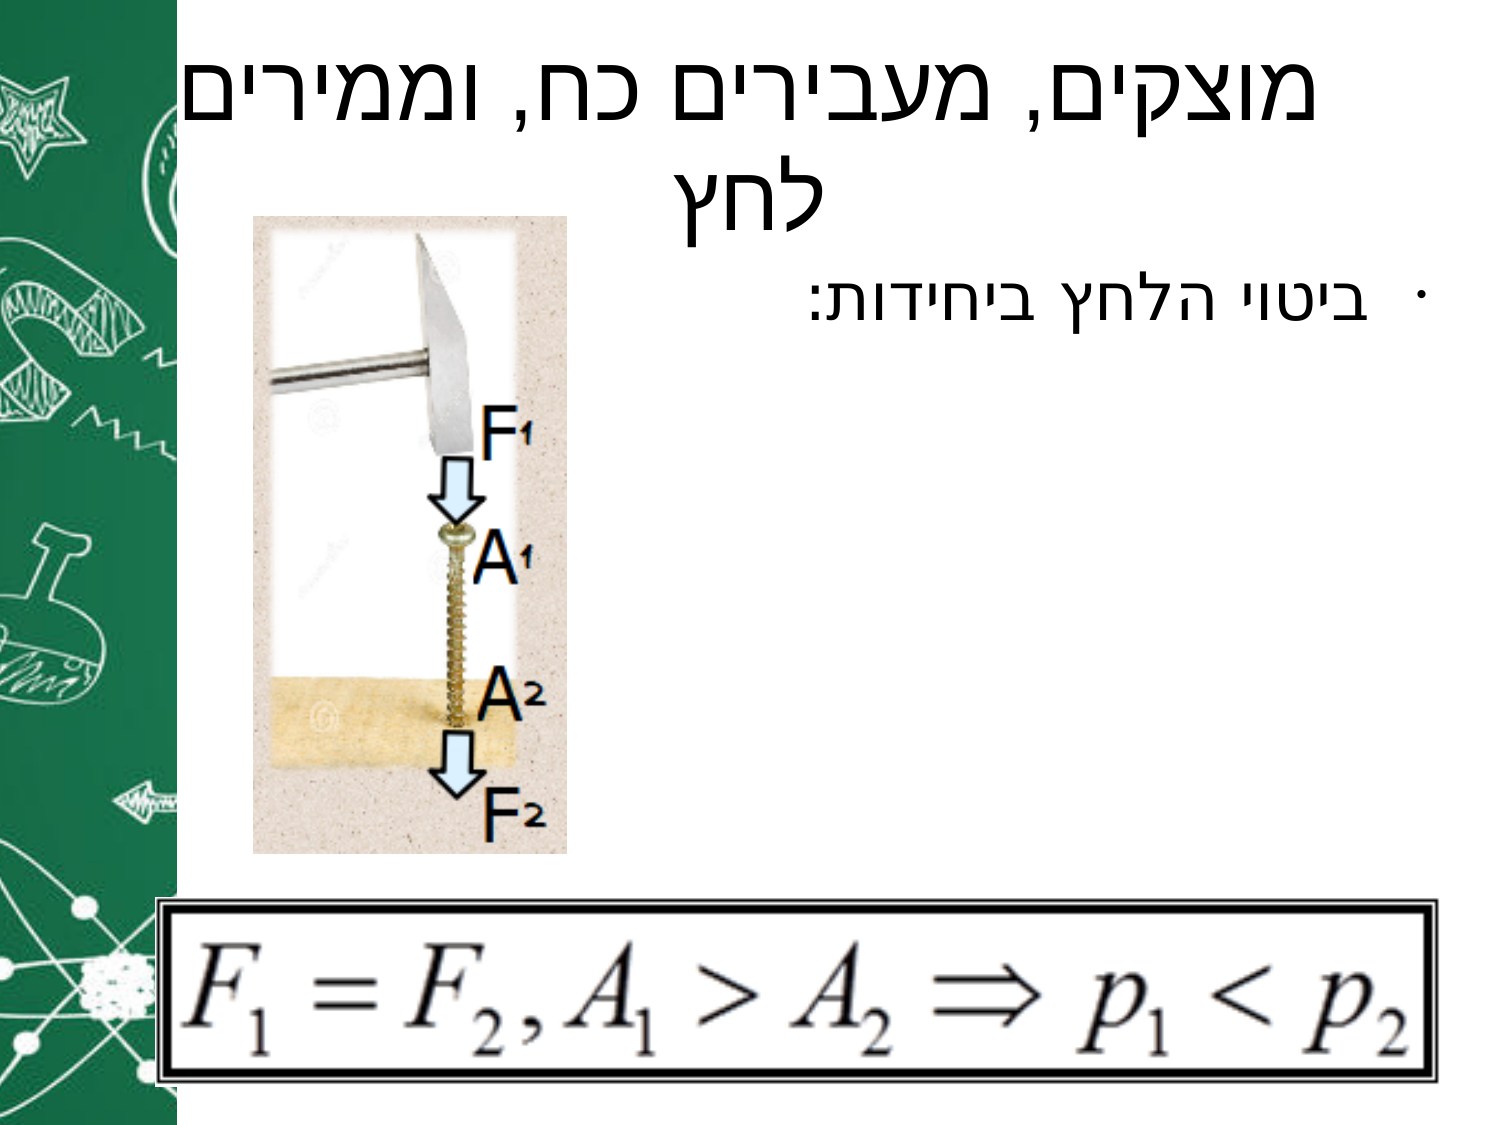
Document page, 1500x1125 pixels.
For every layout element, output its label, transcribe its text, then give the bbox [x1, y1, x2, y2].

picture [253, 216, 567, 854]
picture [0, 0, 1442, 1125]
list ביטוי הלחץ ביחידות: [235, 137, 1442, 897]
title מוצקים, מעבירים כח, וממירים לחץ [177, 21, 1425, 173]
